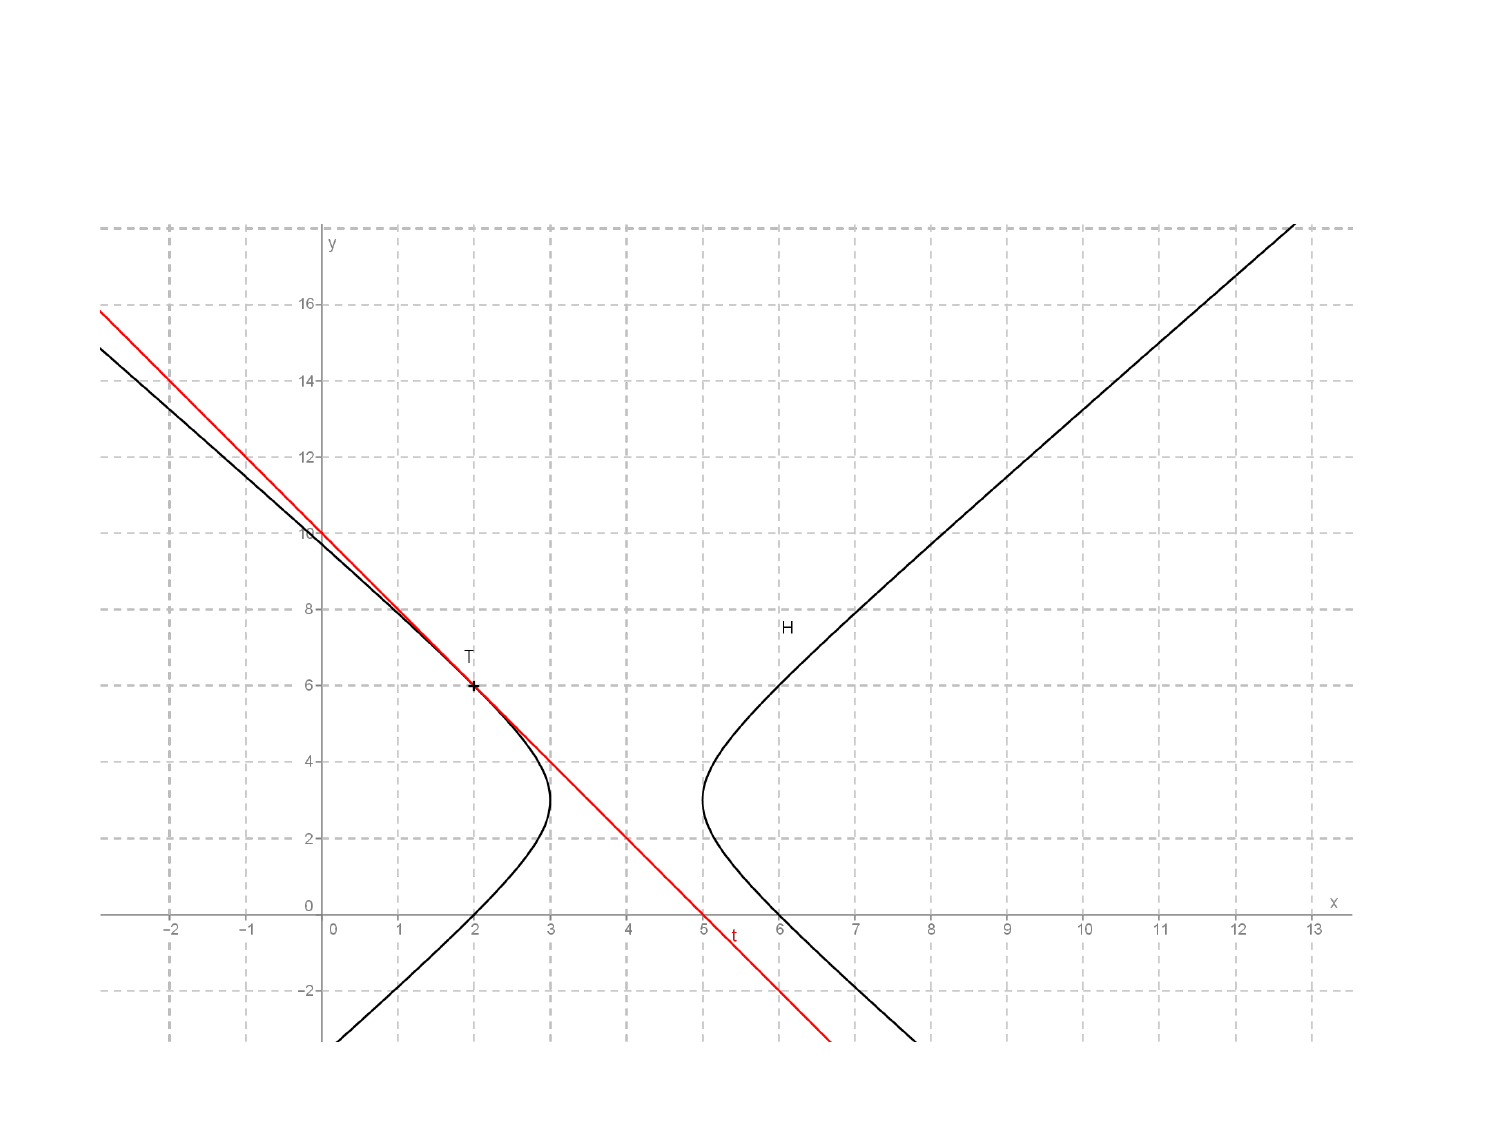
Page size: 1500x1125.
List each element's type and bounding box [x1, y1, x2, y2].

text_box [100, 224, 1353, 1042]
